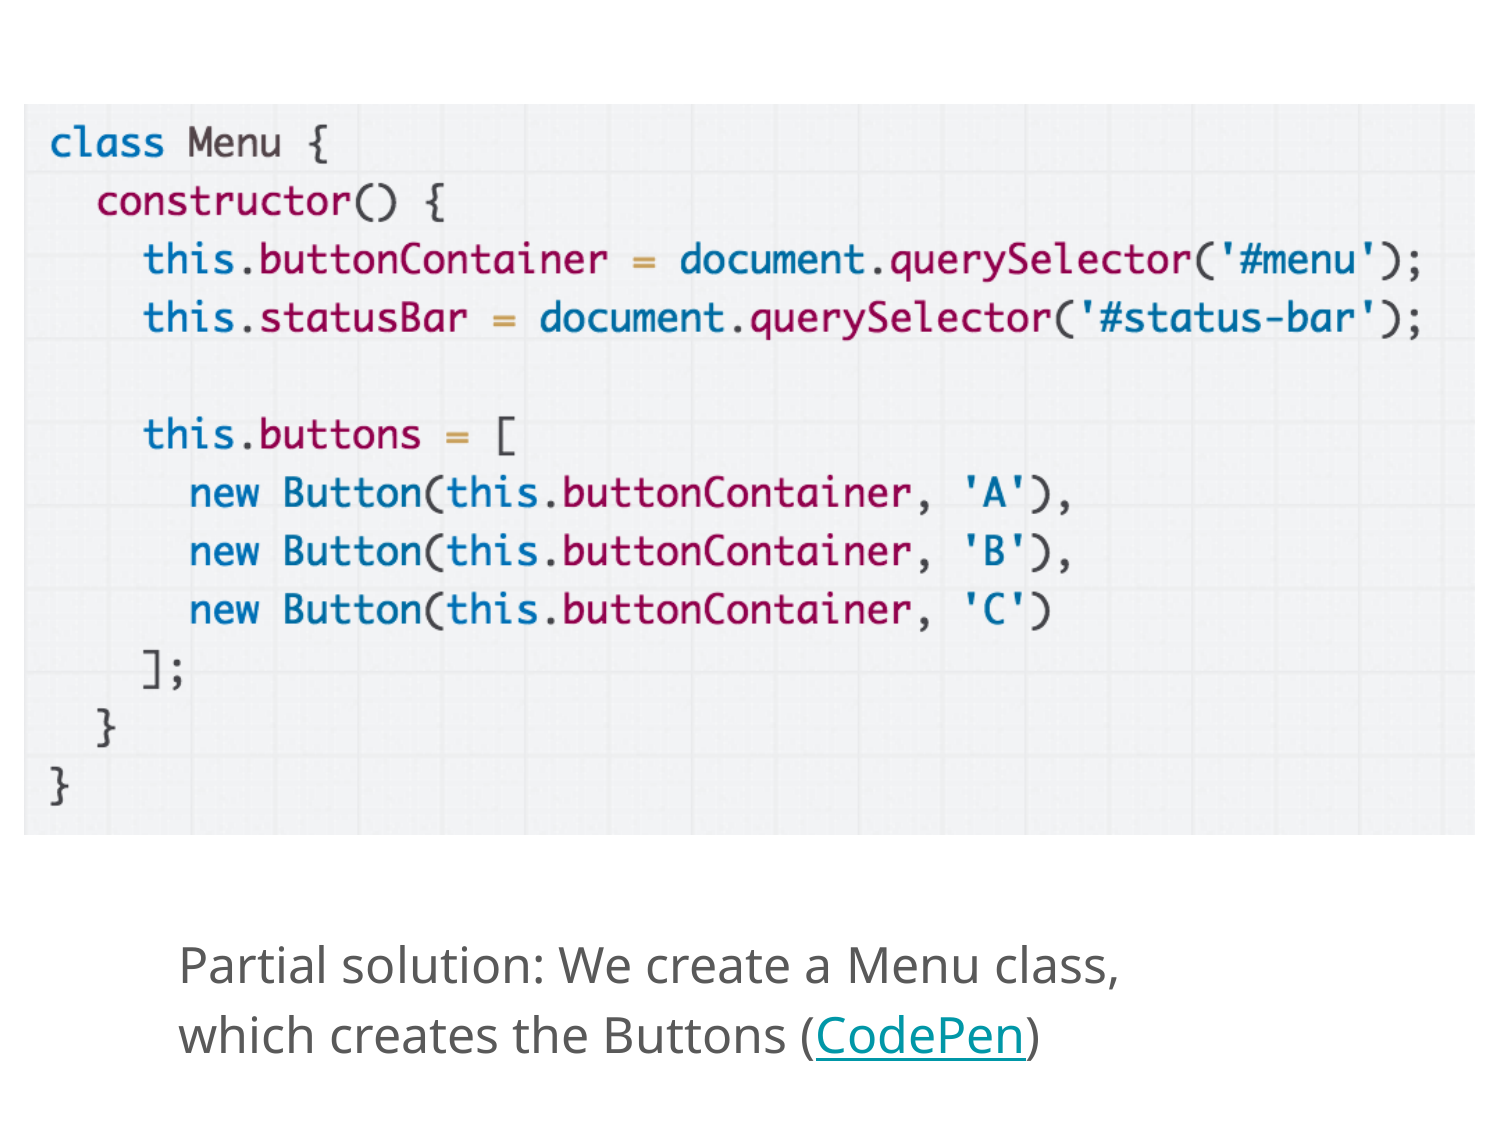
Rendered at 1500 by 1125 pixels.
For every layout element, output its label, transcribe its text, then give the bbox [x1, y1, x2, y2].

list Partial solution: We create a Menu class, which creates the Buttons (CodePen) [163, 909, 1269, 1103]
picture [24, 104, 1475, 835]
